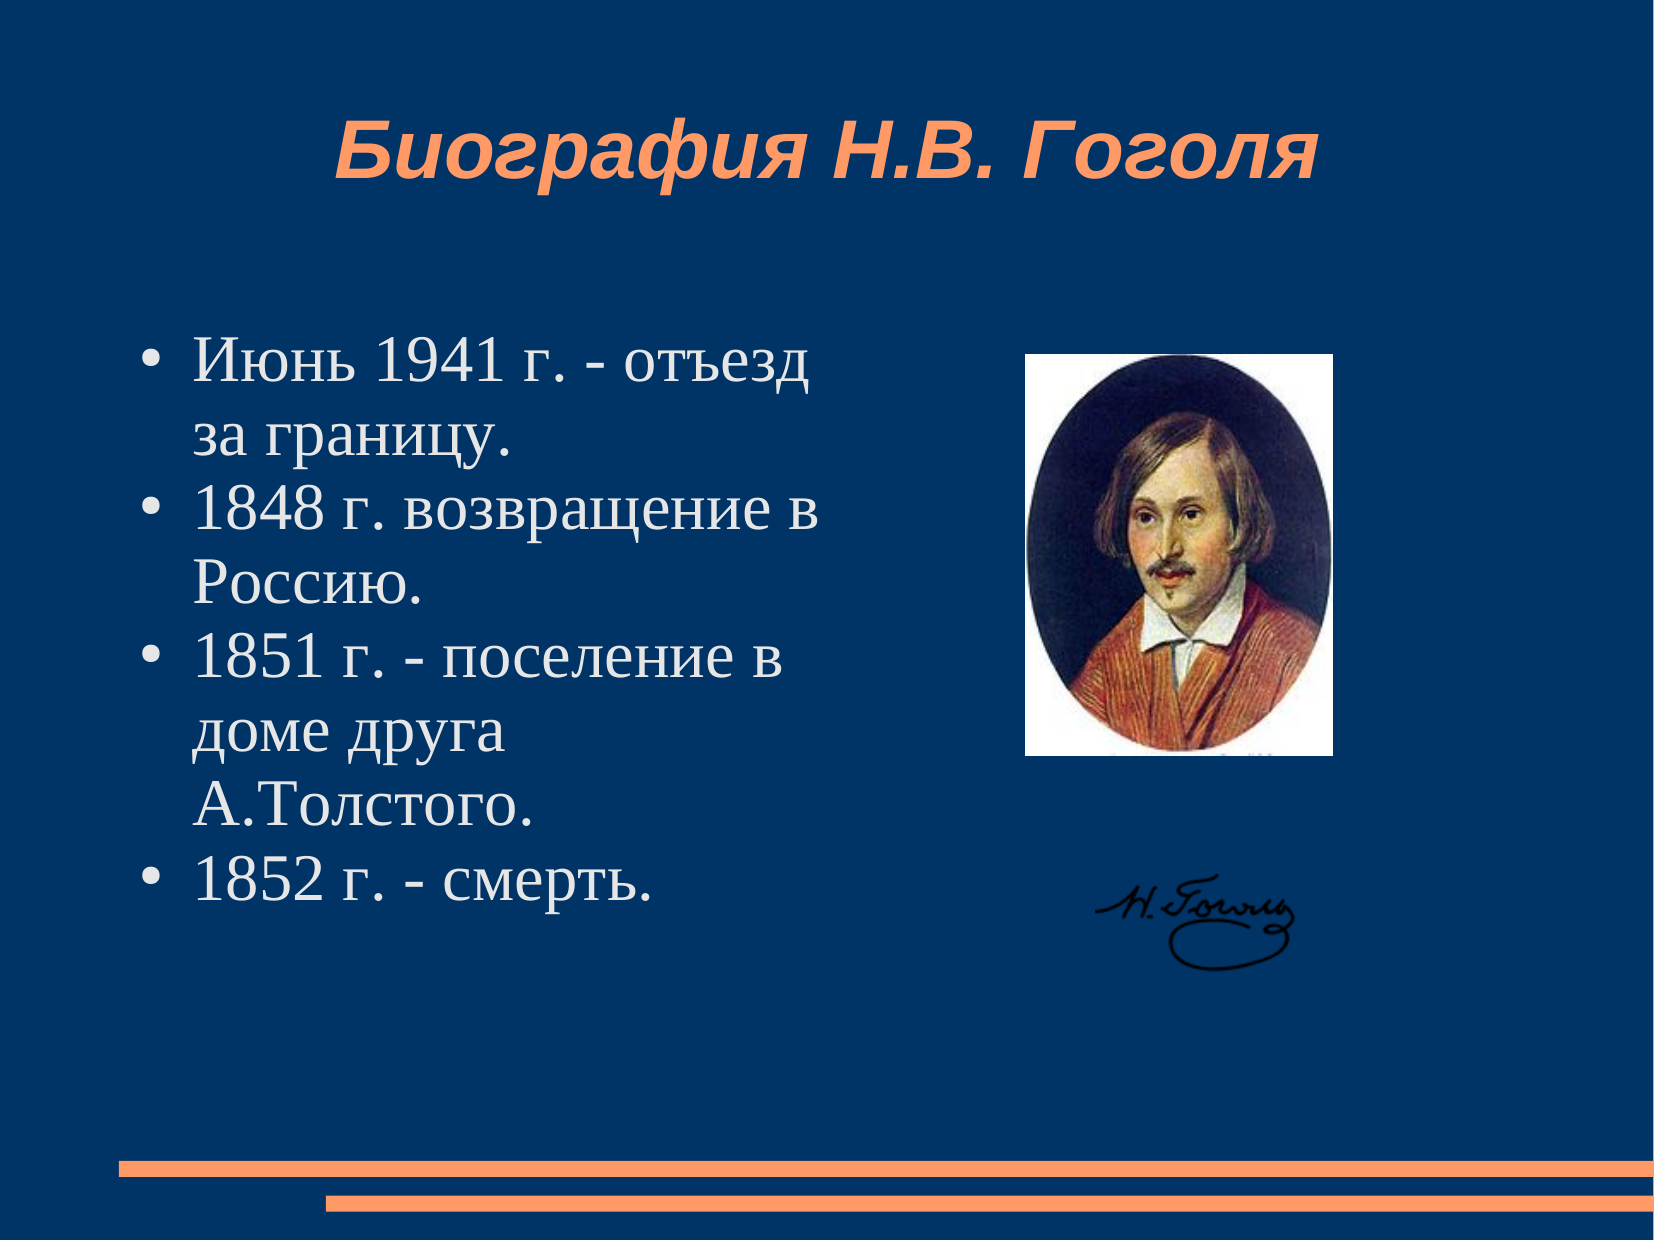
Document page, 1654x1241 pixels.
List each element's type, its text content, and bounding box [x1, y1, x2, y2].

list Июнь 1941 г. - отъезд за границу. 1848 г. возвращение в Россию. 1851 г. - поселение в доме друга А.Толстого. 1852 г. - смерть. [121, 322, 824, 1133]
chart [797, 322, 1595, 1132]
title Биография Н.В. Гоголя [121, 46, 1534, 254]
